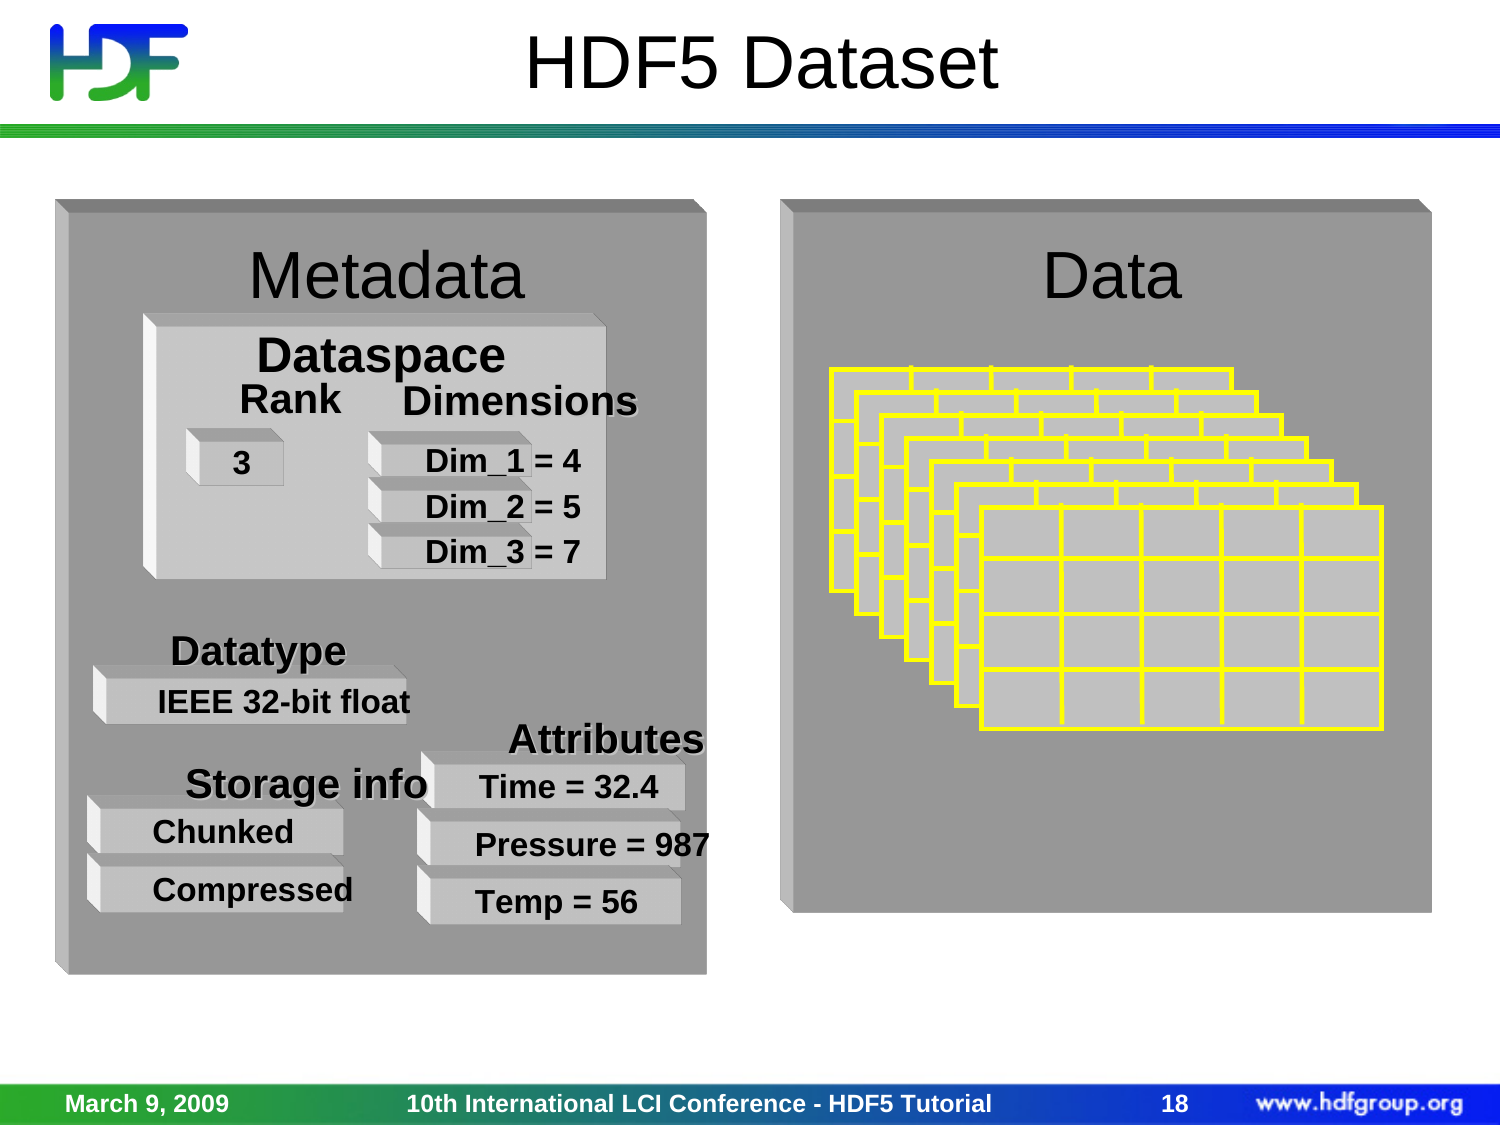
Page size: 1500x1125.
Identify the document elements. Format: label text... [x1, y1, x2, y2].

text_box Rank [187, 373, 296, 425]
title HDF5 Dataset [187, 13, 1338, 113]
text_box [831, 369, 1382, 729]
text_box Datatype [118, 624, 279, 677]
text_box Storage info [133, 758, 294, 810]
text_box 10th International LCI Conference - HDF5 Tutorial [374, 1087, 1026, 1125]
text_box <number> [1112, 1087, 1238, 1125]
picture [0, 0, 1500, 1125]
text_box March 9, 2009 [49, 1087, 374, 1125]
text_box Dimensions [350, 376, 546, 427]
text_box Attributes [456, 713, 665, 765]
